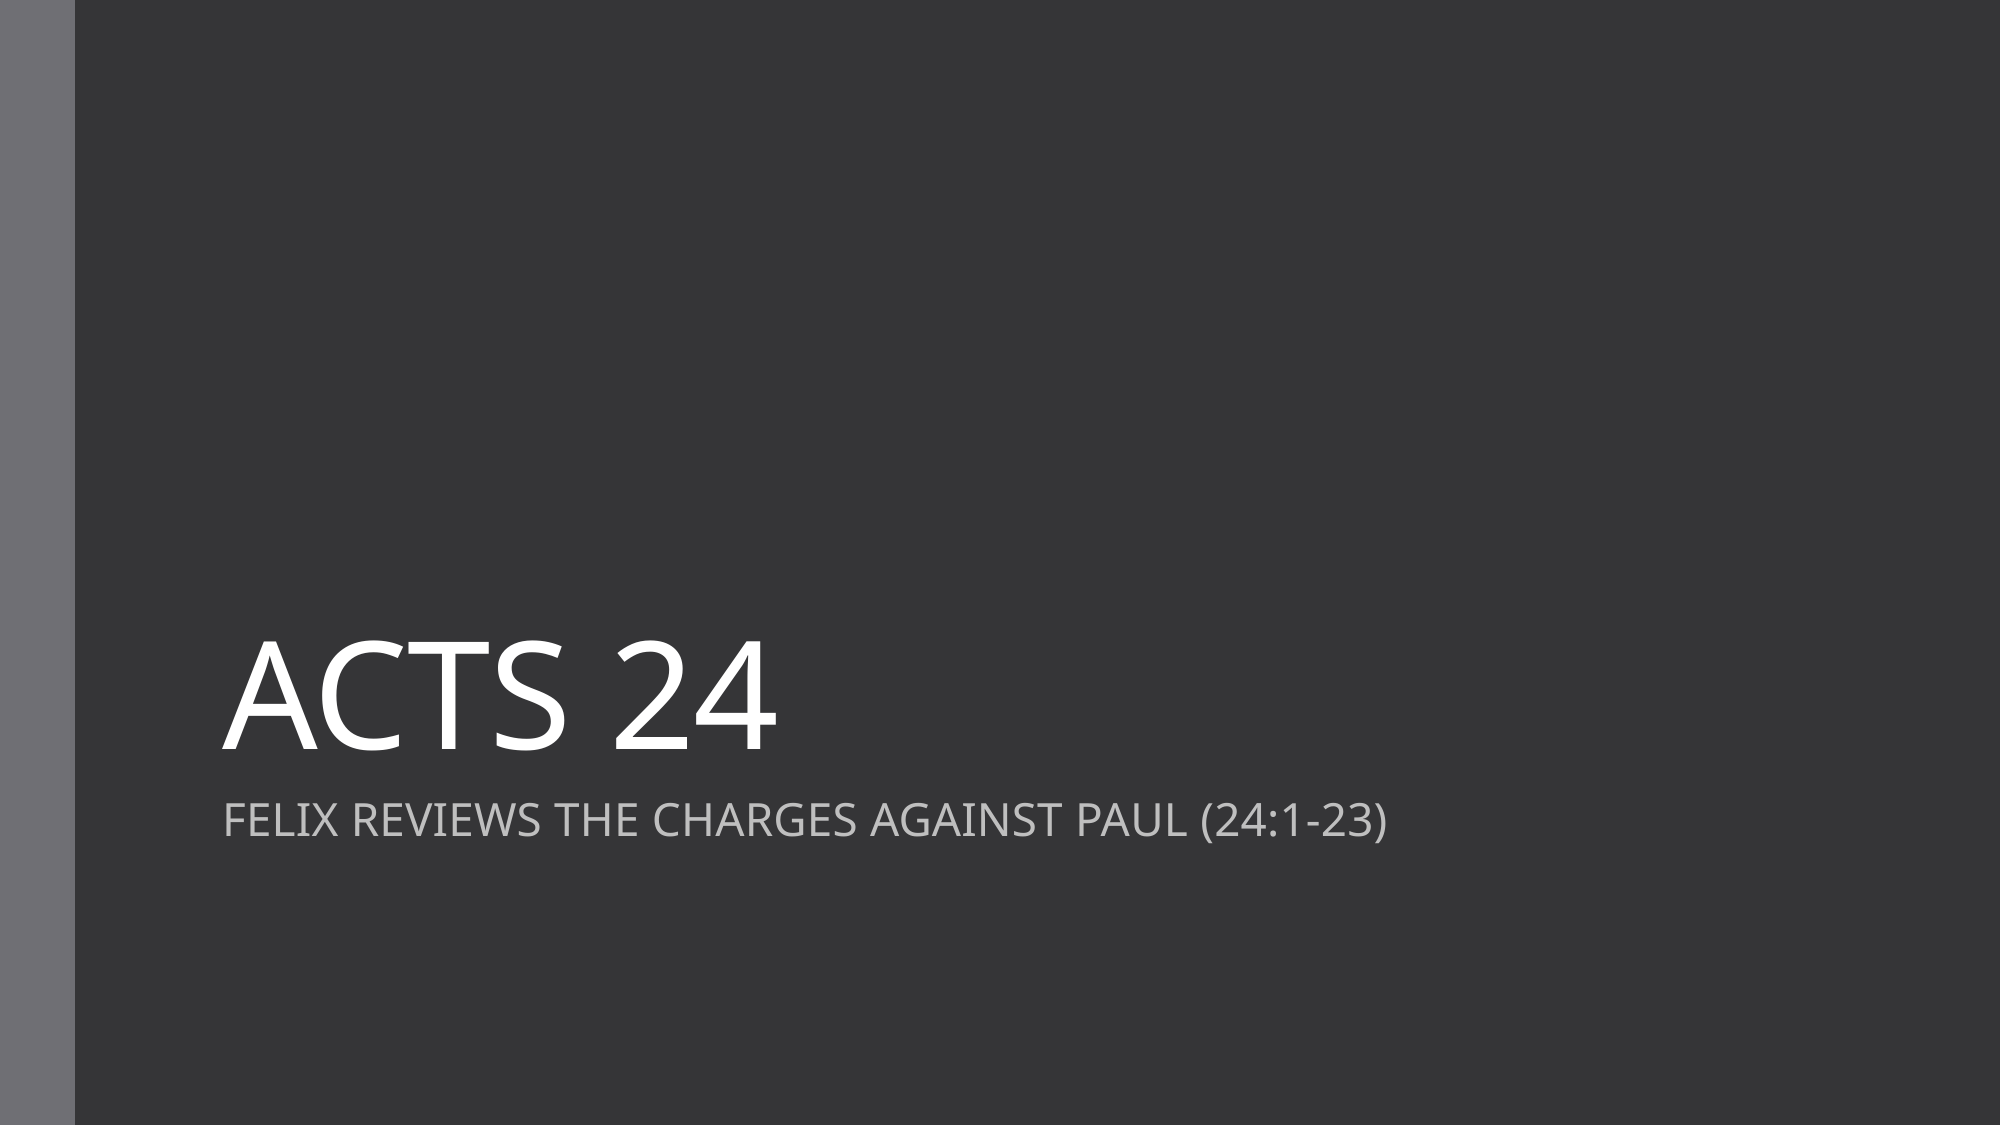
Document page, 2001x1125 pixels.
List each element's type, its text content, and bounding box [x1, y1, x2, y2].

title ACTS 24 [206, 124, 1752, 787]
subtitle FELIX REVIEWS THE CHARGES AGAINST PAUL (24:1-23) [206, 787, 1752, 1066]
